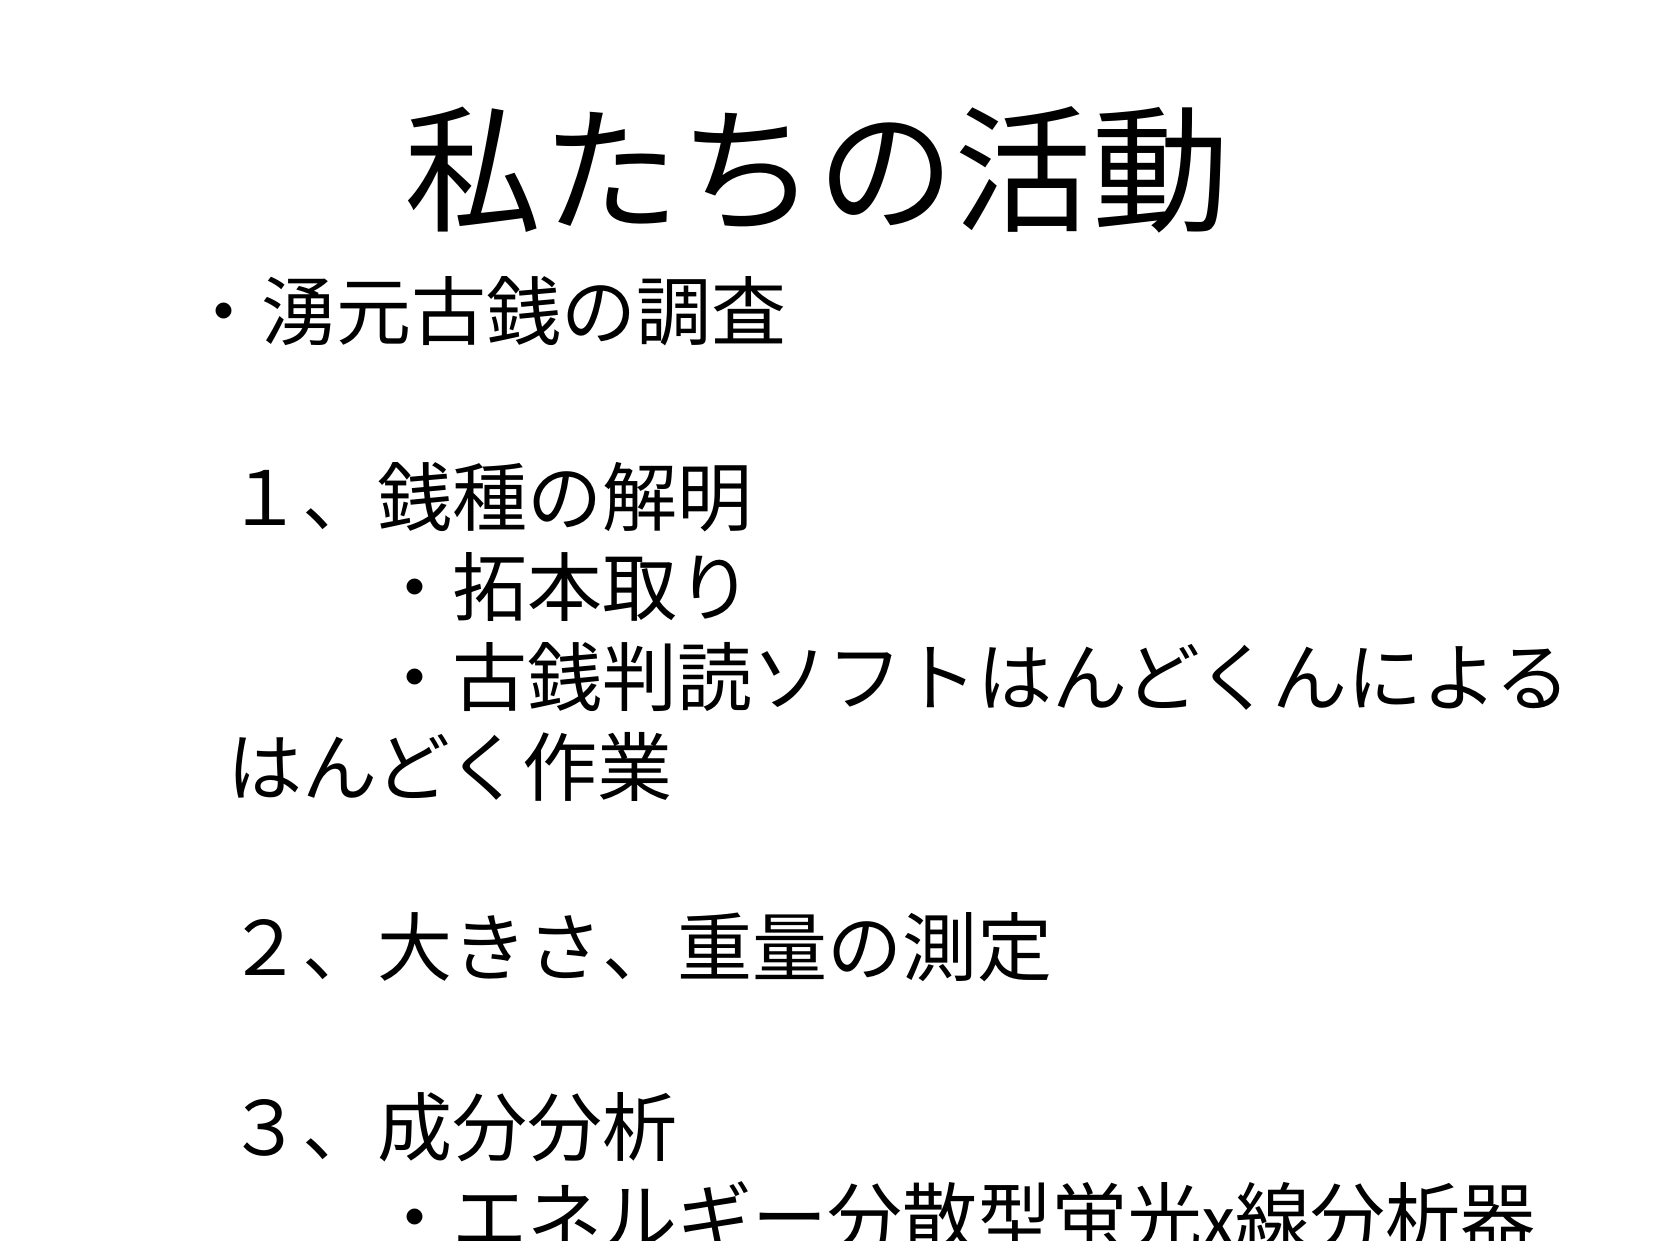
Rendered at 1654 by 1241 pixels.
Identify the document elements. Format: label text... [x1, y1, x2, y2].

text_box ・湧元古銭の調査 [171, 257, 957, 363]
text_box 私たちの活動 [389, 76, 1288, 257]
text_box １、銭種の解明 ・拓本取り ・古銭判読ソフトはんどくんによるはんどく作業 ２、大きさ、重量の測定 ３、成分分析 ・エネルギー分散型蛍光x線分析器による金属の組成解明 [212, 442, 1607, 1241]
